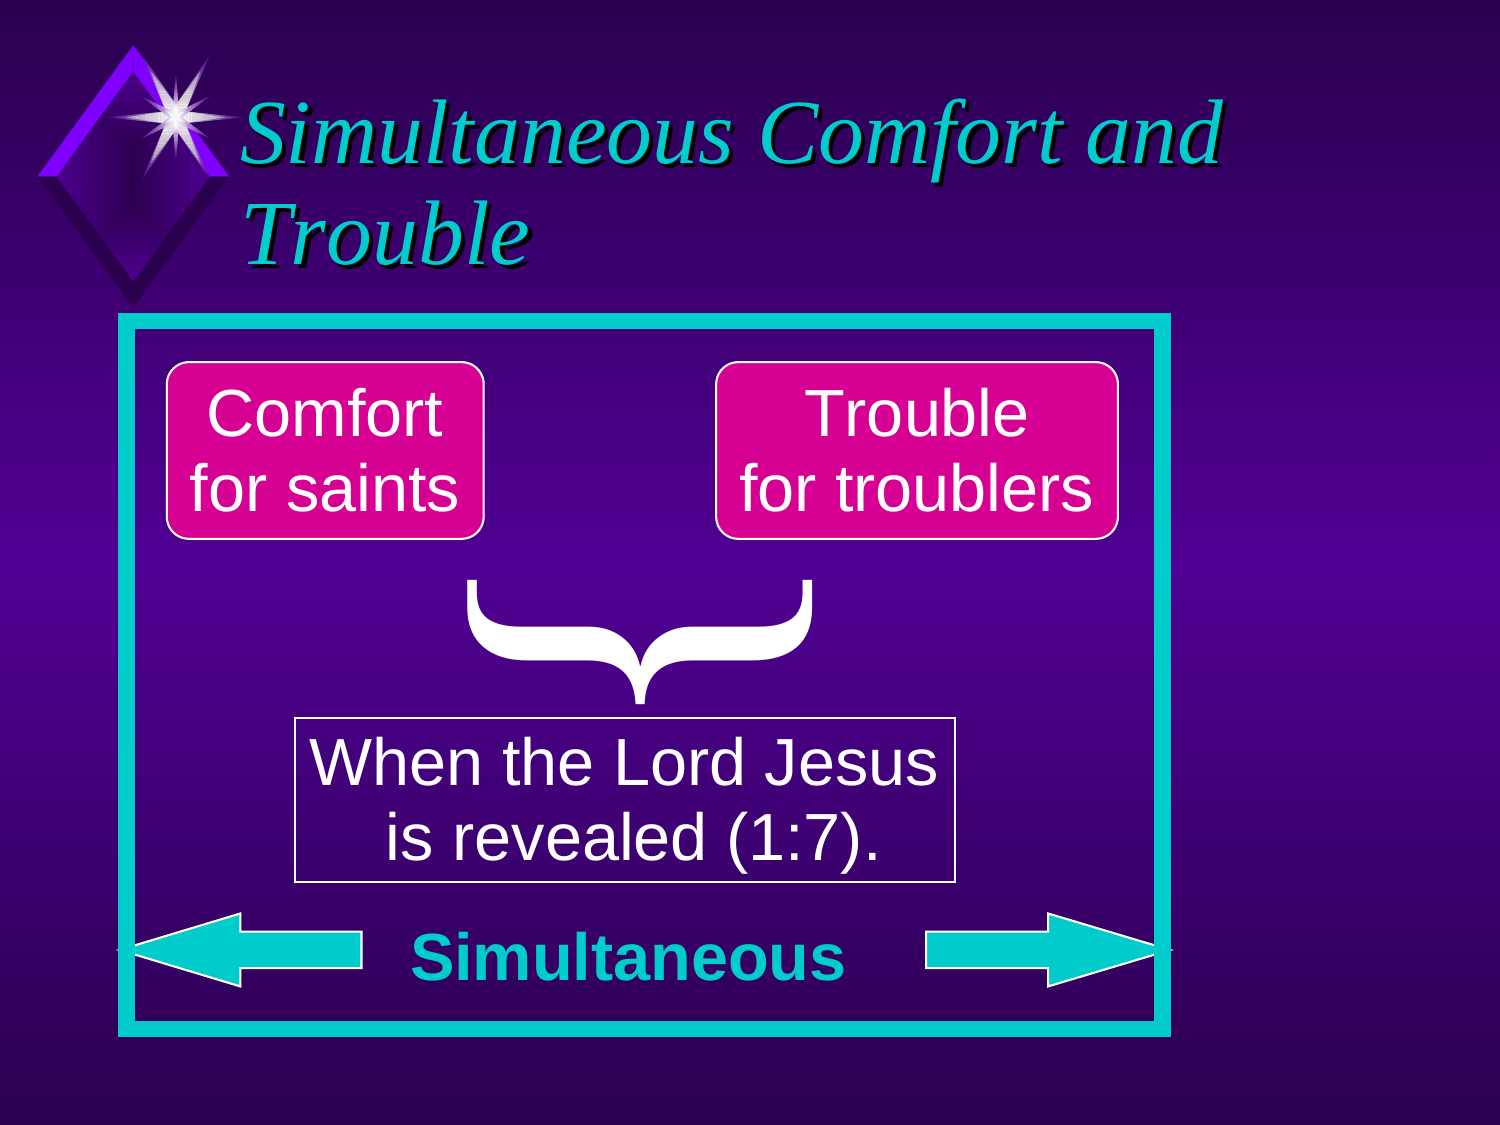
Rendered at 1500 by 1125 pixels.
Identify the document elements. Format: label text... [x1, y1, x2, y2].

text_box When the Lord Jesus is revealed (1:7). [294, 717, 955, 883]
text_box [926, 913, 1154, 987]
title Simultaneous Comfort and Trouble [224, 73, 1388, 292]
text_box Simultaneous [394, 912, 961, 1003]
text_box Trouble for troublers [716, 362, 1118, 539]
text_box [135, 913, 362, 987]
text_box Comfort for saints [166, 362, 484, 539]
text_box } [425, 527, 903, 717]
